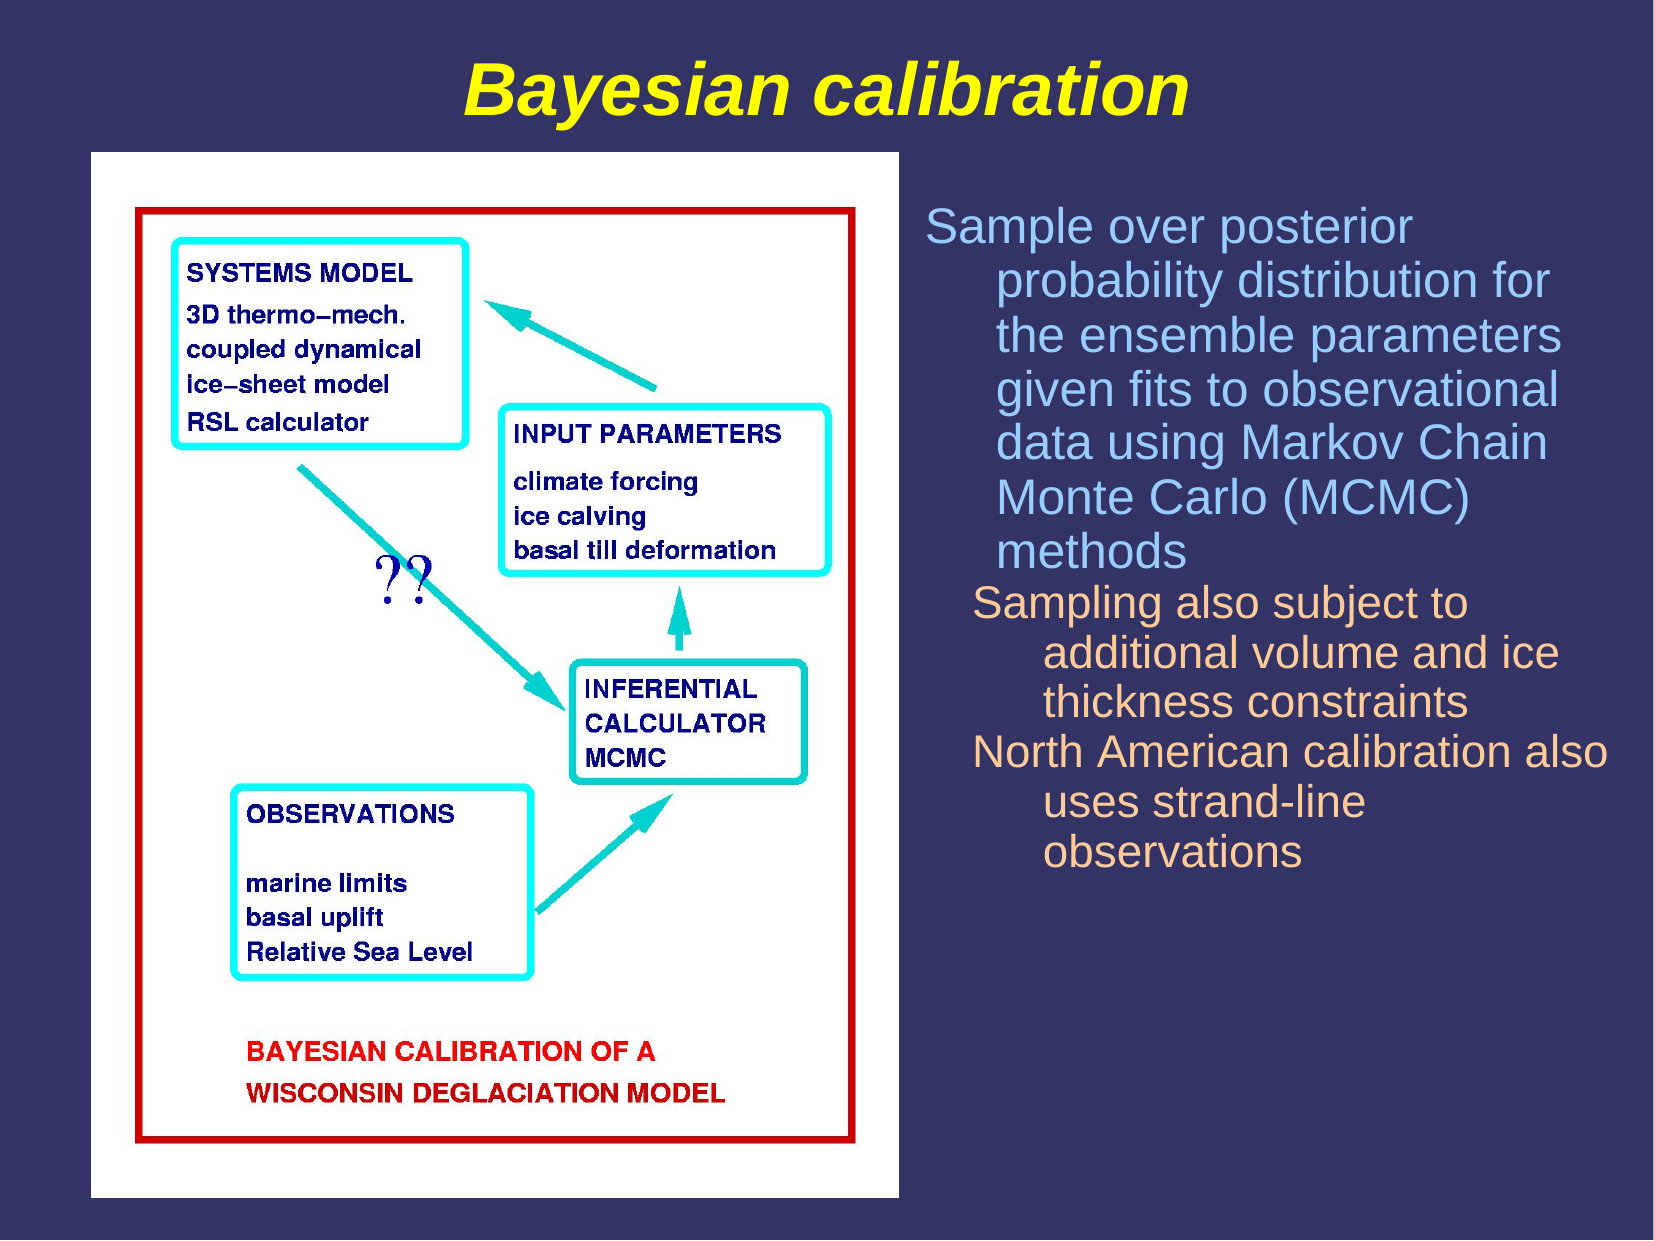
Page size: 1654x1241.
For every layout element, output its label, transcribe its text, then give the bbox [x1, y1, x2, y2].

picture [91, 152, 899, 1198]
title Bayesian calibration [121, 21, 1534, 161]
list Sample over posterior probability distribution for the ensemble parameters given fits to observational data using Markov Chain Monte Carlo (MCMC) methods Sampling also subject to additional volume and ice thickness constraints North American calibration also uses strand-line observations [913, 200, 1612, 1159]
